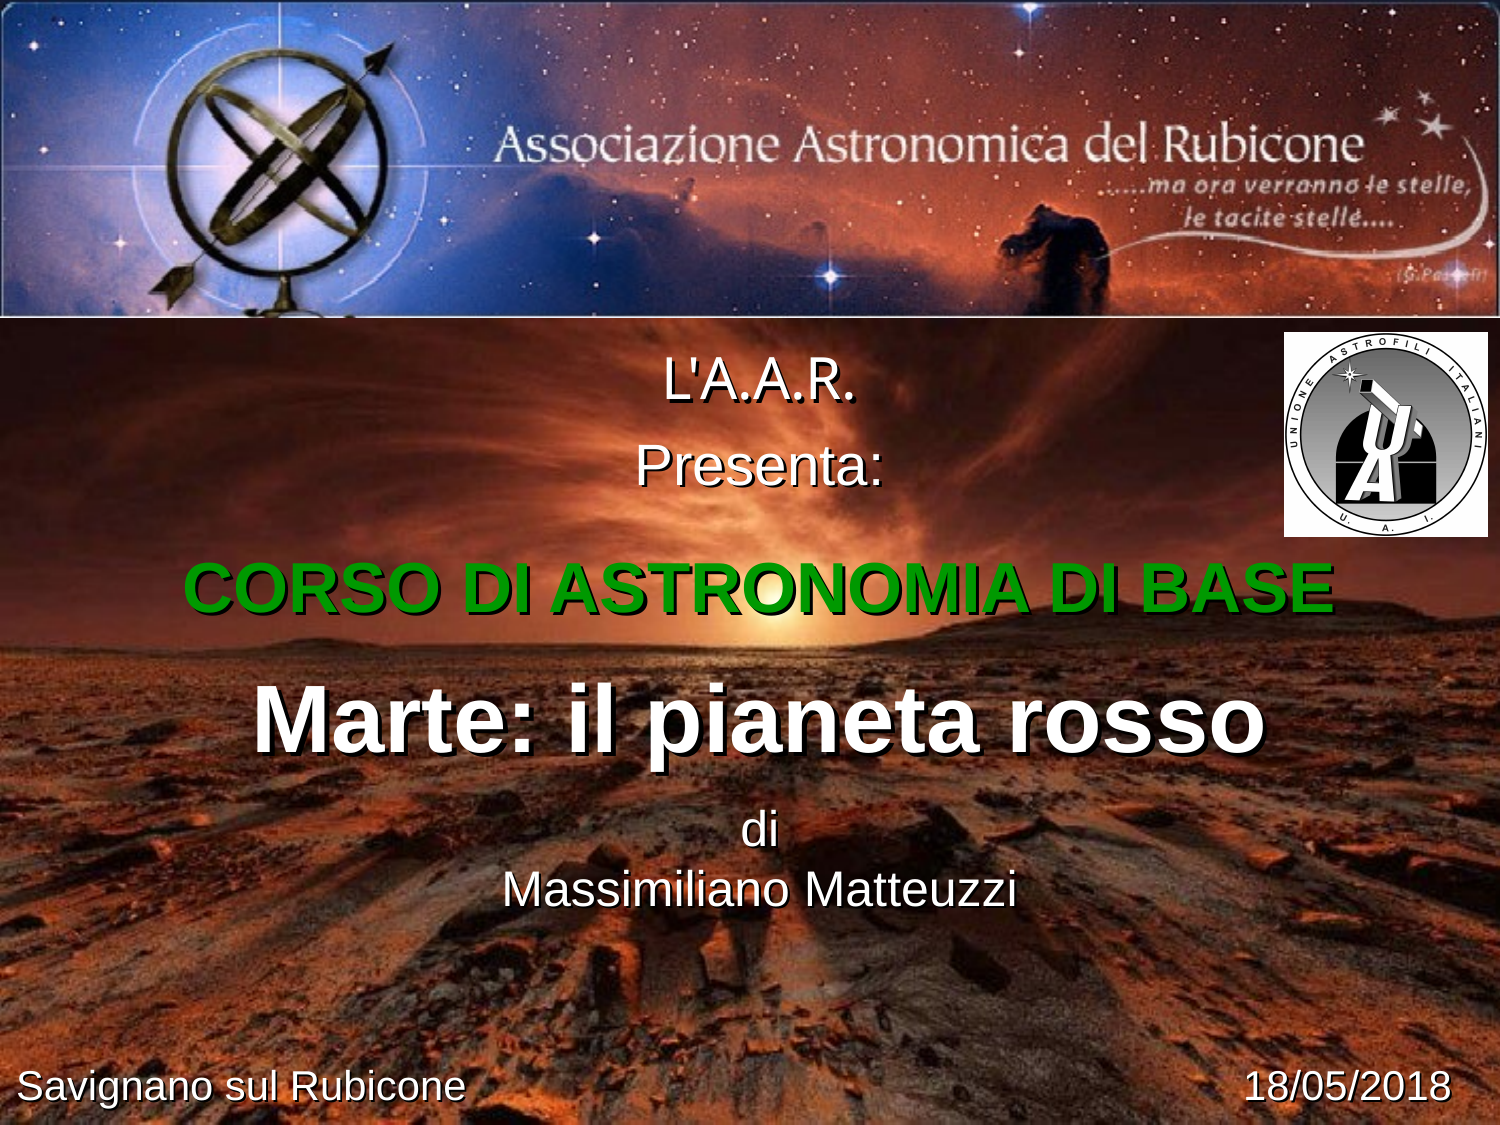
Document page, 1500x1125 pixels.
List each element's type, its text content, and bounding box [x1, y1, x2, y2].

picture [0, 319, 1500, 1125]
text_box 18/05/2018 [1228, 1051, 1500, 1111]
text_box L'A.A.R. Presenta: CORSO DI ASTRONOMIA DI BASE Marte: il pianeta rosso di Massimiliano Matteuzzi [106, 318, 1414, 925]
text_box Savignano sul Rubicone [1, 1051, 438, 1111]
picture [0, 0, 1500, 318]
